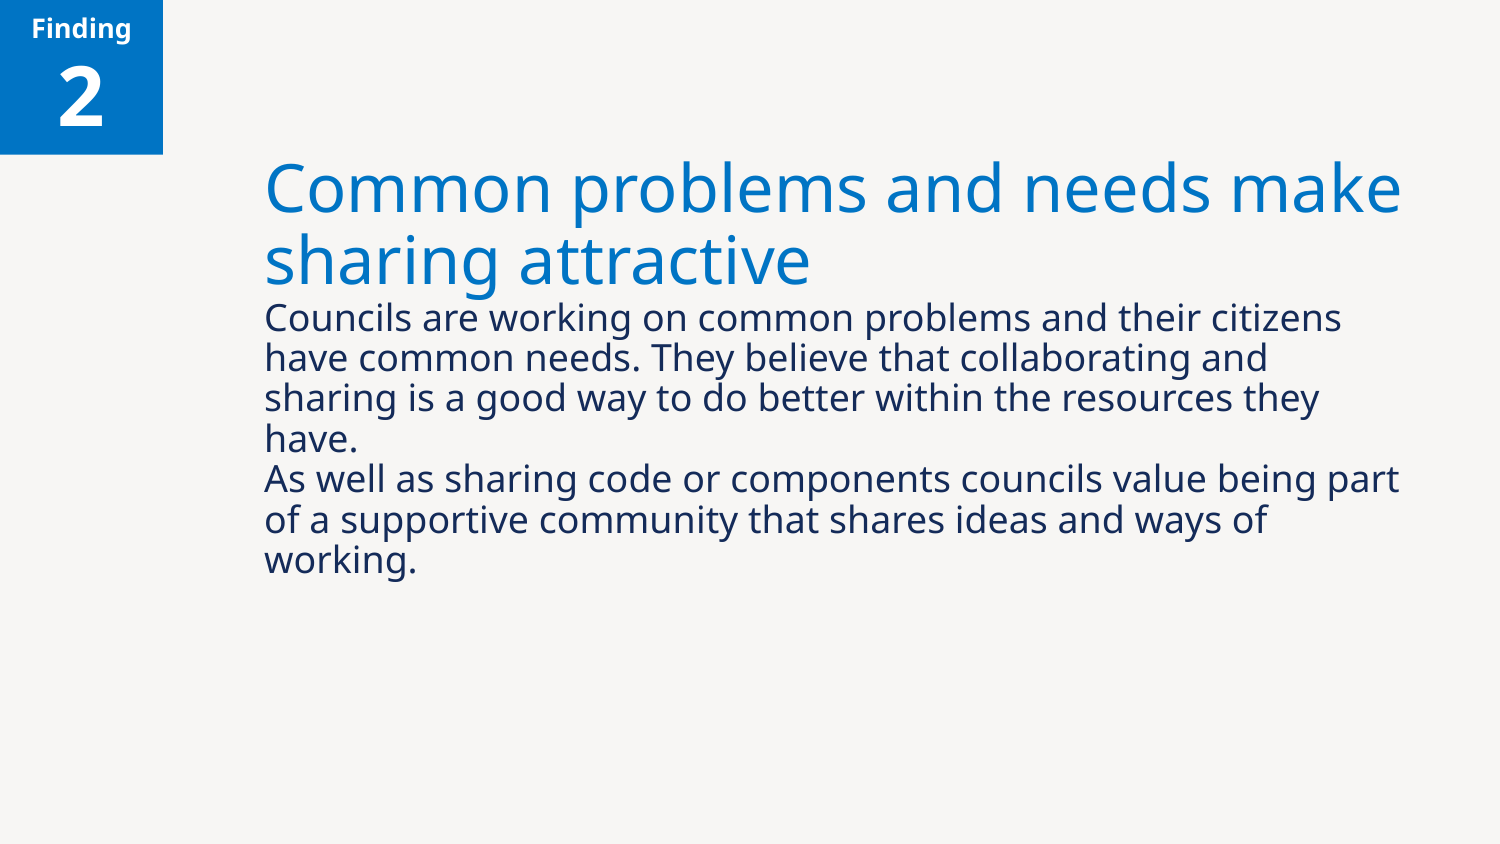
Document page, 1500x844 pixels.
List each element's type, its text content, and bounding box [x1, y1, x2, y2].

text_box Finding 2 [0, 0, 163, 155]
title Common problems and needs make sharing attractive Councils are working on common problems and their citizens have common needs. They believe that collaborating and sharing is a good way to do better within the resources they have. As well as sharing code or components councils value being part of a supportive community that shares ideas and ways of working. [264, 154, 1407, 689]
